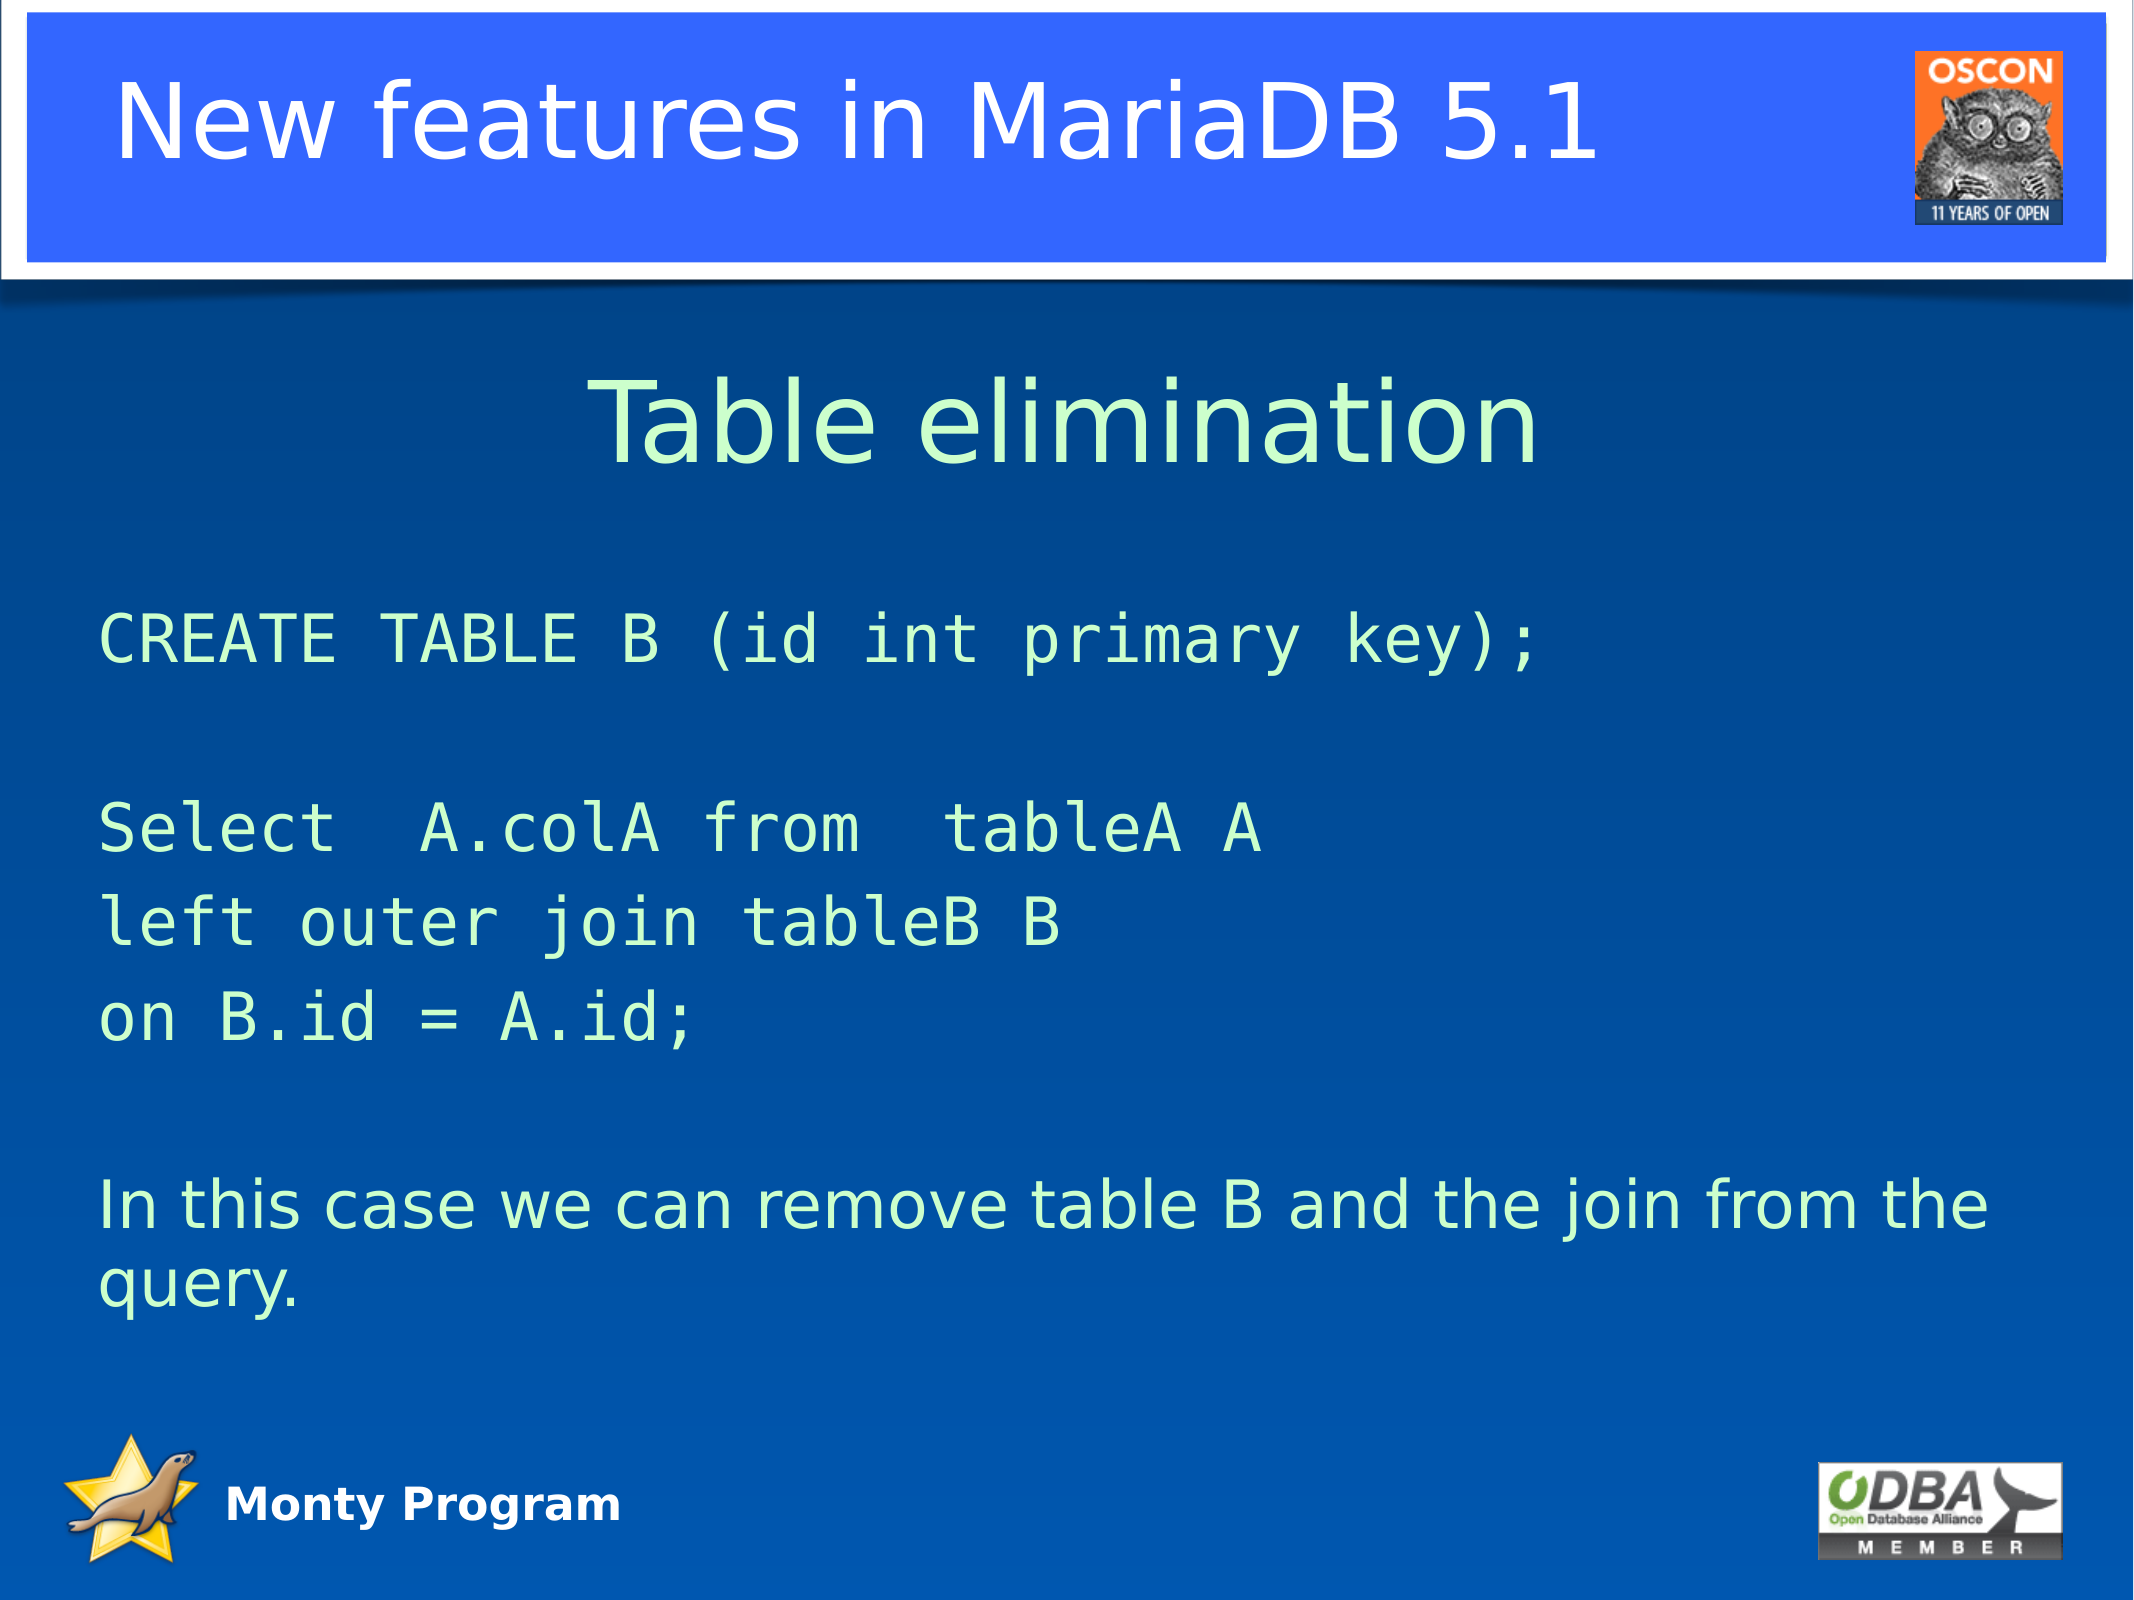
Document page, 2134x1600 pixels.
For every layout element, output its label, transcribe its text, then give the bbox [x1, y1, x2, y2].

picture [1818, 1462, 2063, 1560]
picture [0, 0, 2134, 313]
title New features in MariaDB 5.1 [104, 29, 2067, 217]
list Table elimination CREATE TABLE B (id int primary key); Select A.colA from tableA A left outer join tableB B on B.id = A.id; In this case we can remove table B and the join from the query. [89, 349, 2053, 1411]
picture [60, 1428, 203, 1571]
